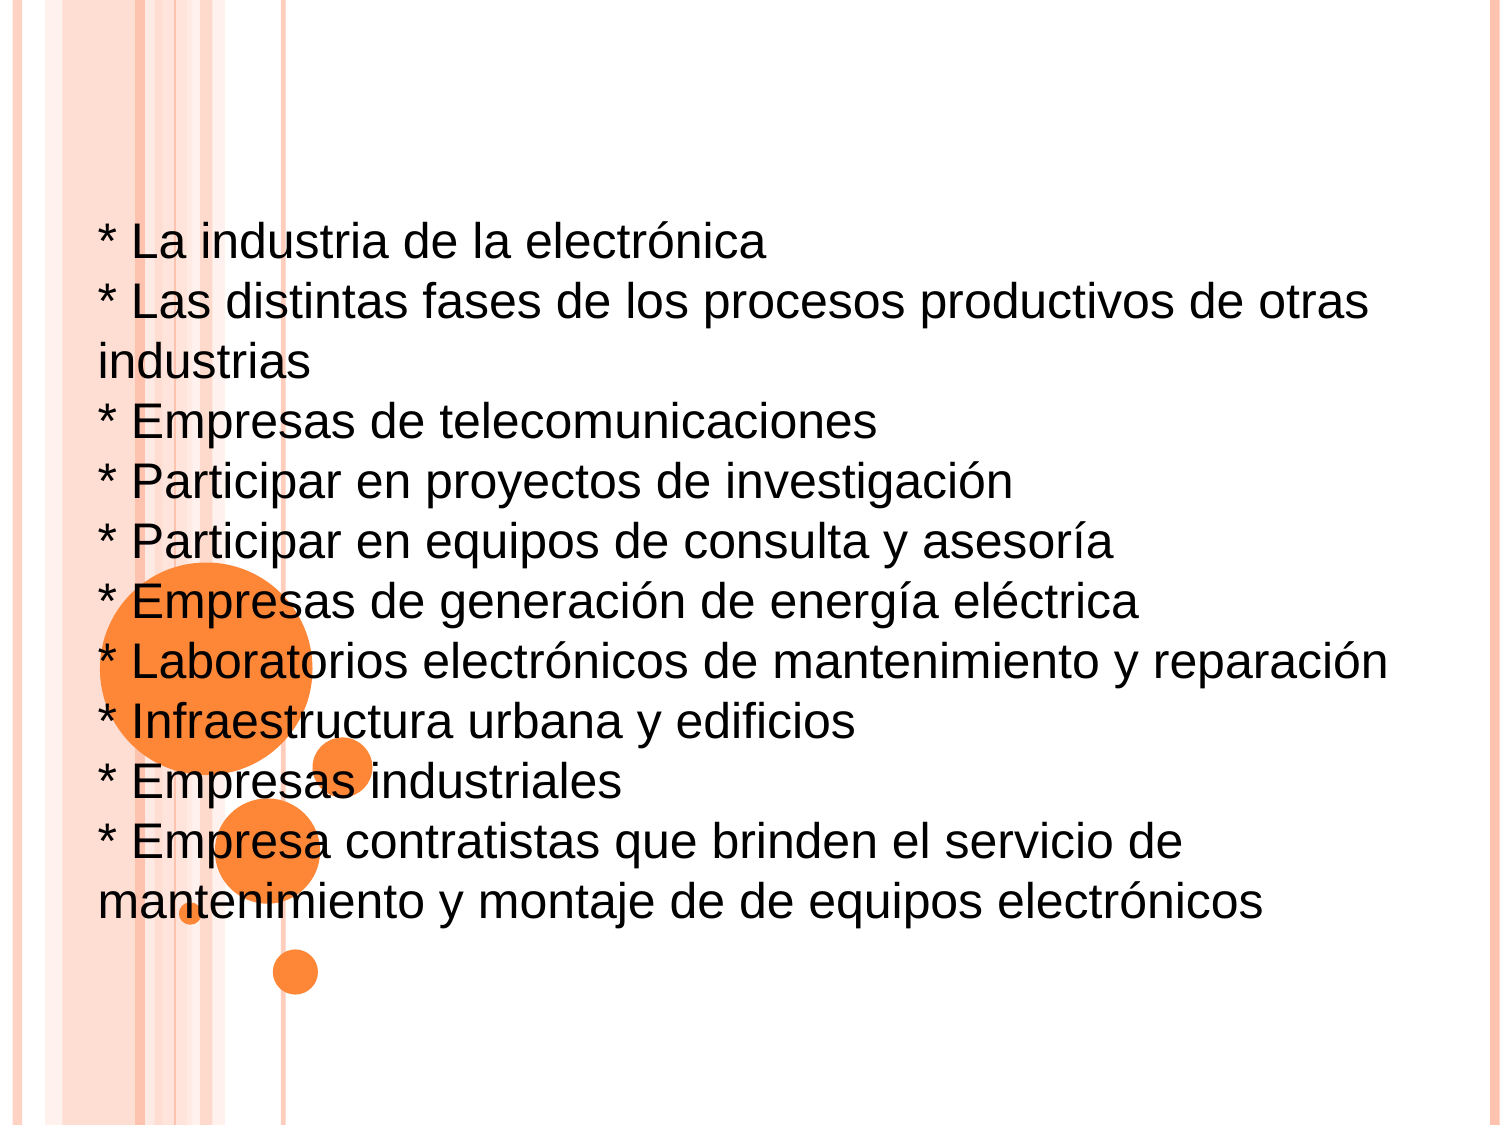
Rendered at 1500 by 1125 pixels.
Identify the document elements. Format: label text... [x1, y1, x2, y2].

text_box * La industria de la electrónica * Las distintas fases de los procesos productivos de otras industrias * Empresas de telecomunicaciones * Participar en proyectos de investigación * Participar en equipos de consulta y asesoría * Empresas de generación de energía eléctrica * Laboratorios electrónicos de mantenimiento y reparación * Infraestructura urbana y edificios * Empresas industriales * Empresa contratistas que brinden el servicio de mantenimiento y montaje de de equipos electrónicos [82, 200, 1406, 936]
